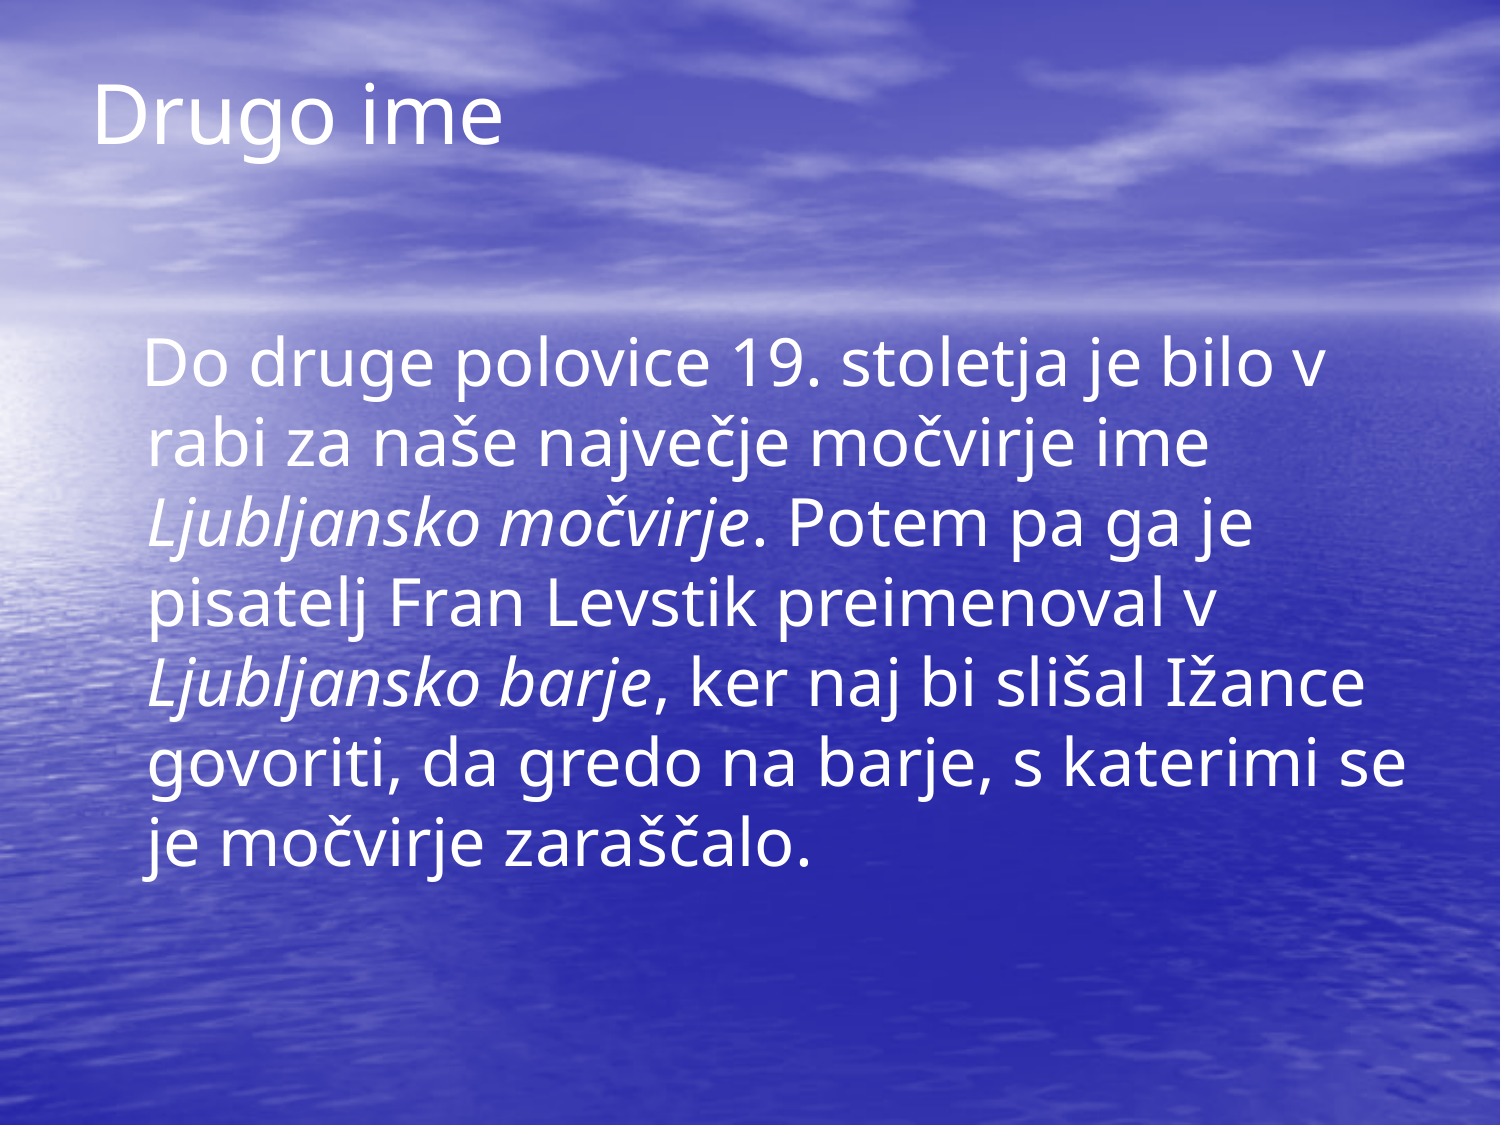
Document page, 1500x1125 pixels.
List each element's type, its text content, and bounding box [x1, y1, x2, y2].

title Drugo ime [75, 47, 1425, 275]
picture [0, 0, 1500, 1125]
list Do druge polovice 19. stoletja je bilo v rabi za naše največje močvirje ime Ljubljansko močvirje. Potem pa ga je pisatelj Fran Levstik preimenoval v Ljubljansko barje, ker naj bi slišal Ižance govoriti, da gredo na barje, s katerimi se je močvirje zaraščalo. [75, 312, 1425, 988]
